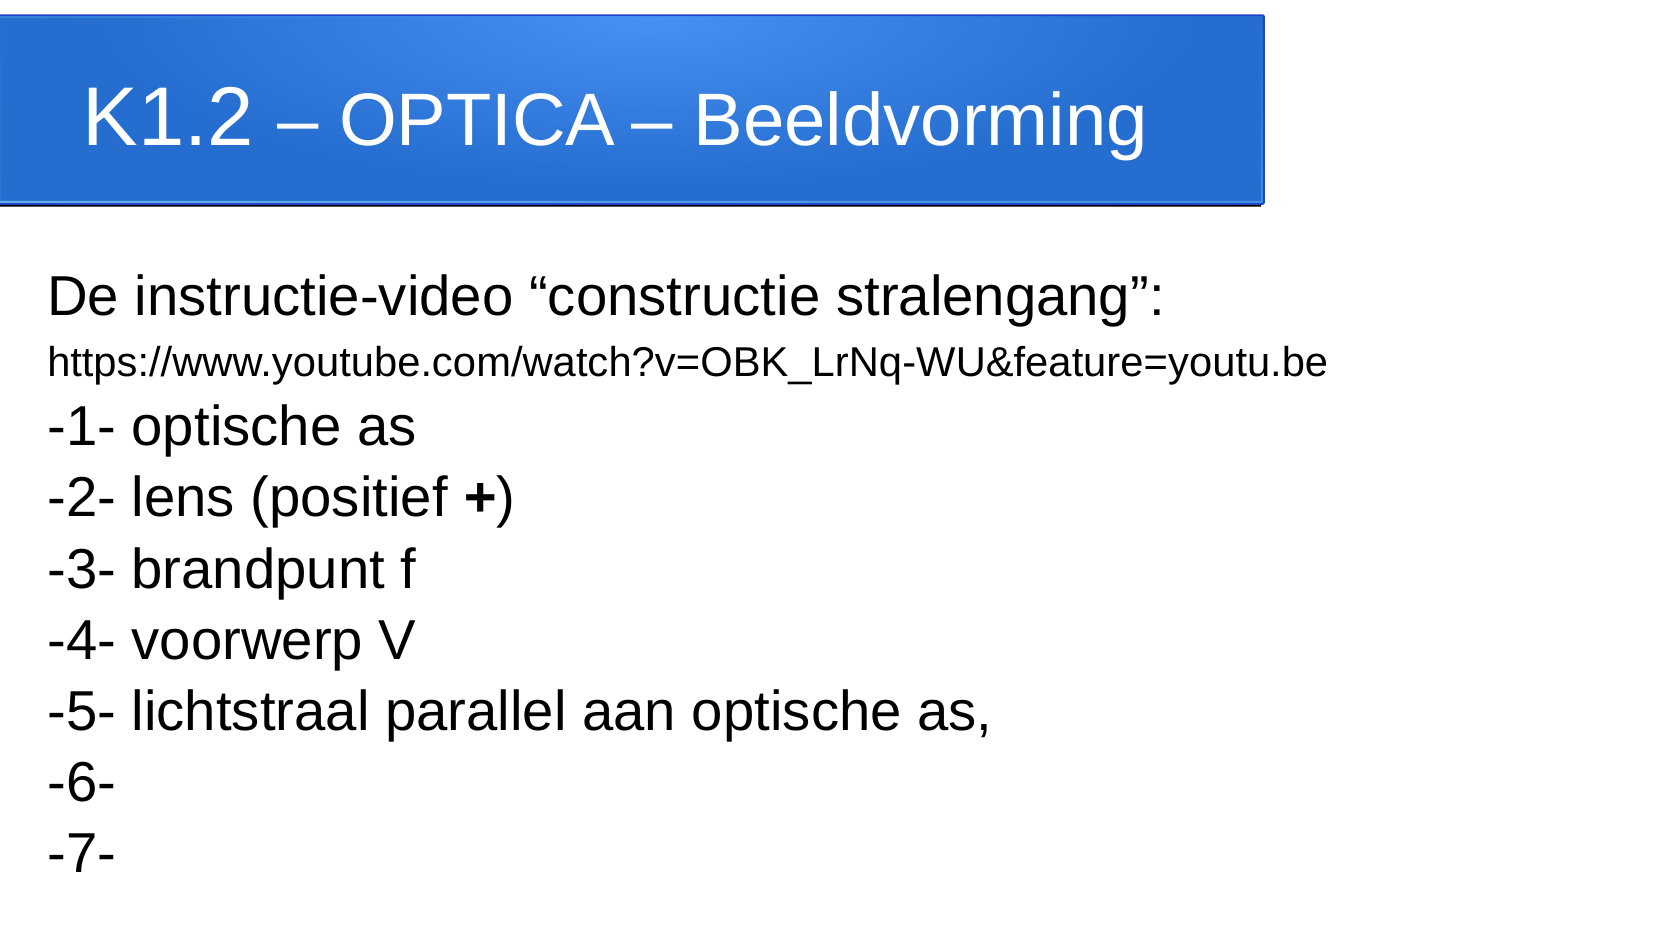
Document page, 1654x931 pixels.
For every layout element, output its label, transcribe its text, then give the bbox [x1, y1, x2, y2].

subtitle De instructie-video “constructie stralengang”: https://www.youtube.com/watch?v=OBK_LrNq-WU&feature=youtu.be -1- optische as -2- lens (positief +) -3- brandpunt f -4- voorwerp V -5- lichtstraal parallel aan optische as, -6- -7- [47, 236, 1607, 922]
title K1.2 – OPTICA – Beeldvorming [82, 35, 1235, 189]
